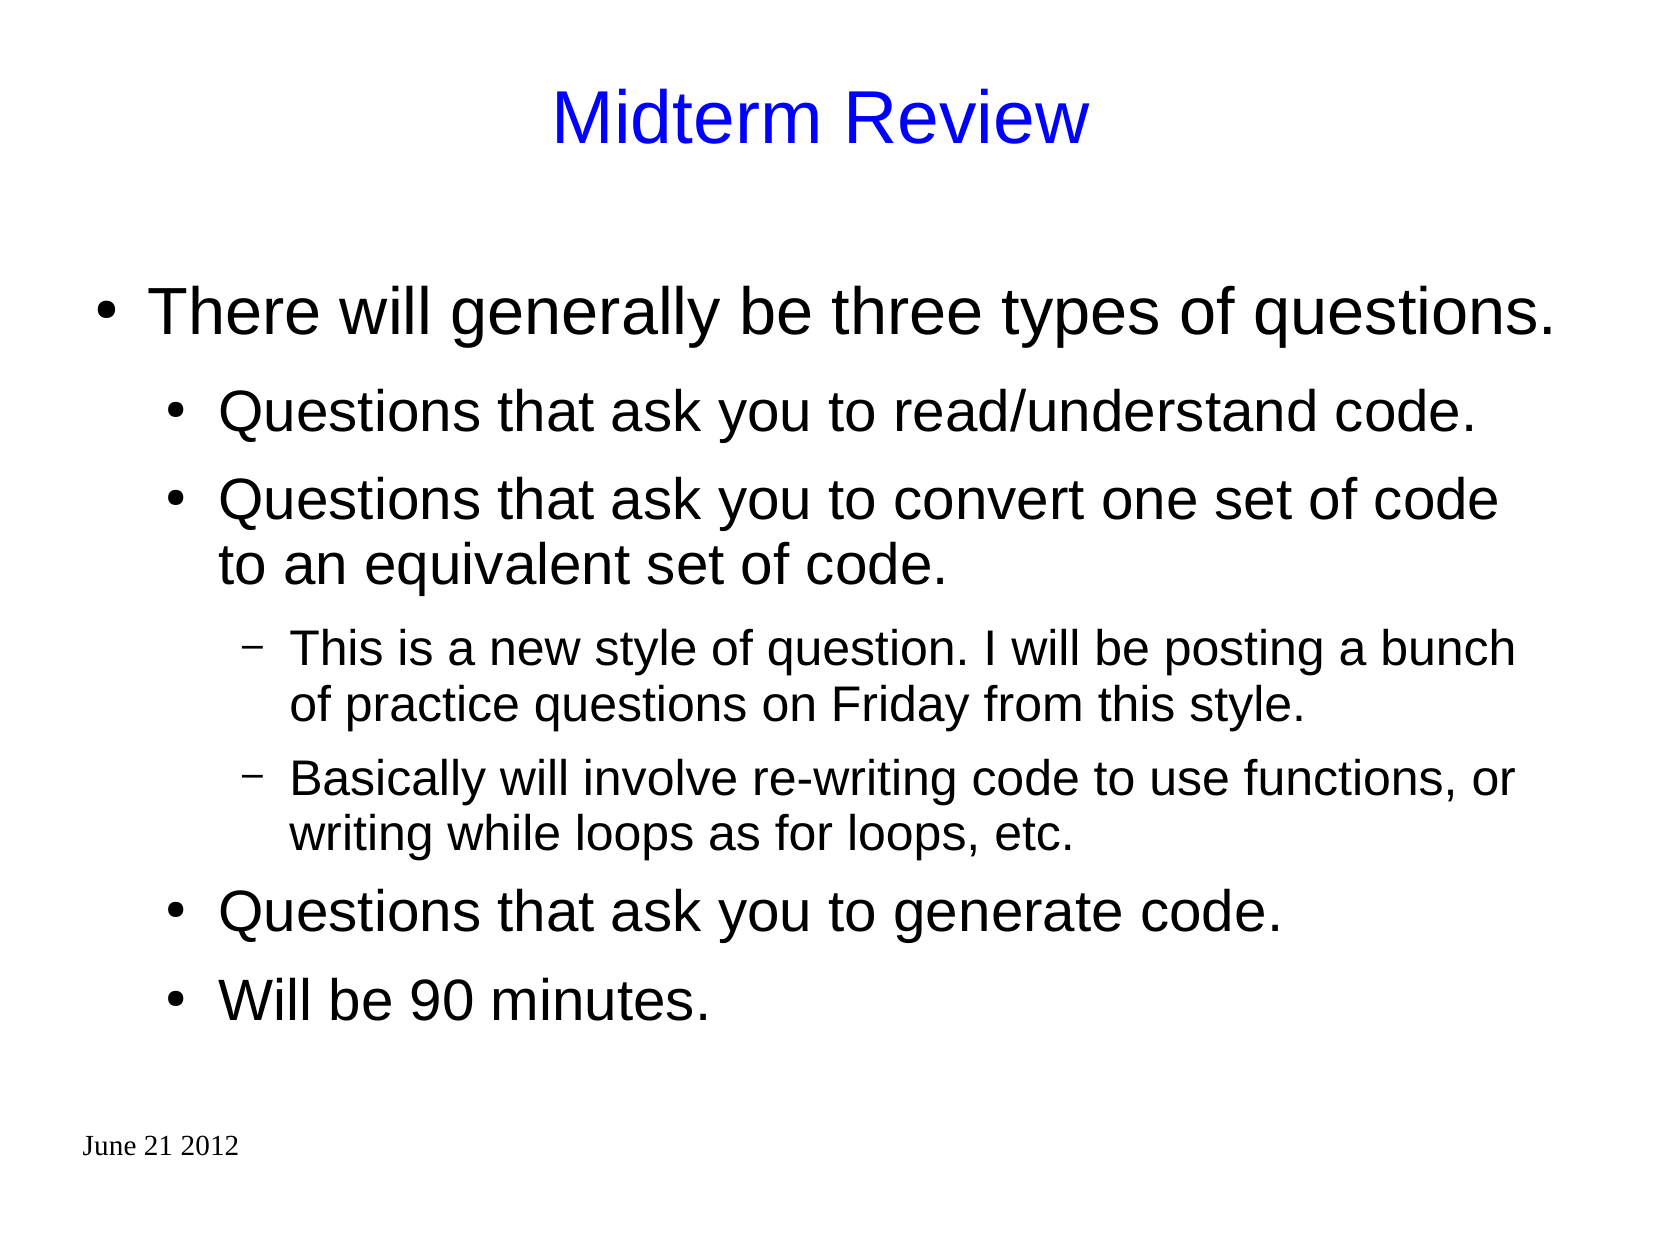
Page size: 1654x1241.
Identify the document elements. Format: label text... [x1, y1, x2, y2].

list There will generally be three types of questions. Questions that ask you to read/understand code. Questions that ask you to convert one set of code to an equivalent set of code. This is a new style of question. I will be posting a bunch of practice questions on Friday from this style. Basically will involve re-writing code to use functions, or writing while loops as for loops, etc. Questions that ask you to generate code. Will be 90 minutes. [76, 274, 1565, 1093]
title Midterm Review [76, 58, 1565, 178]
